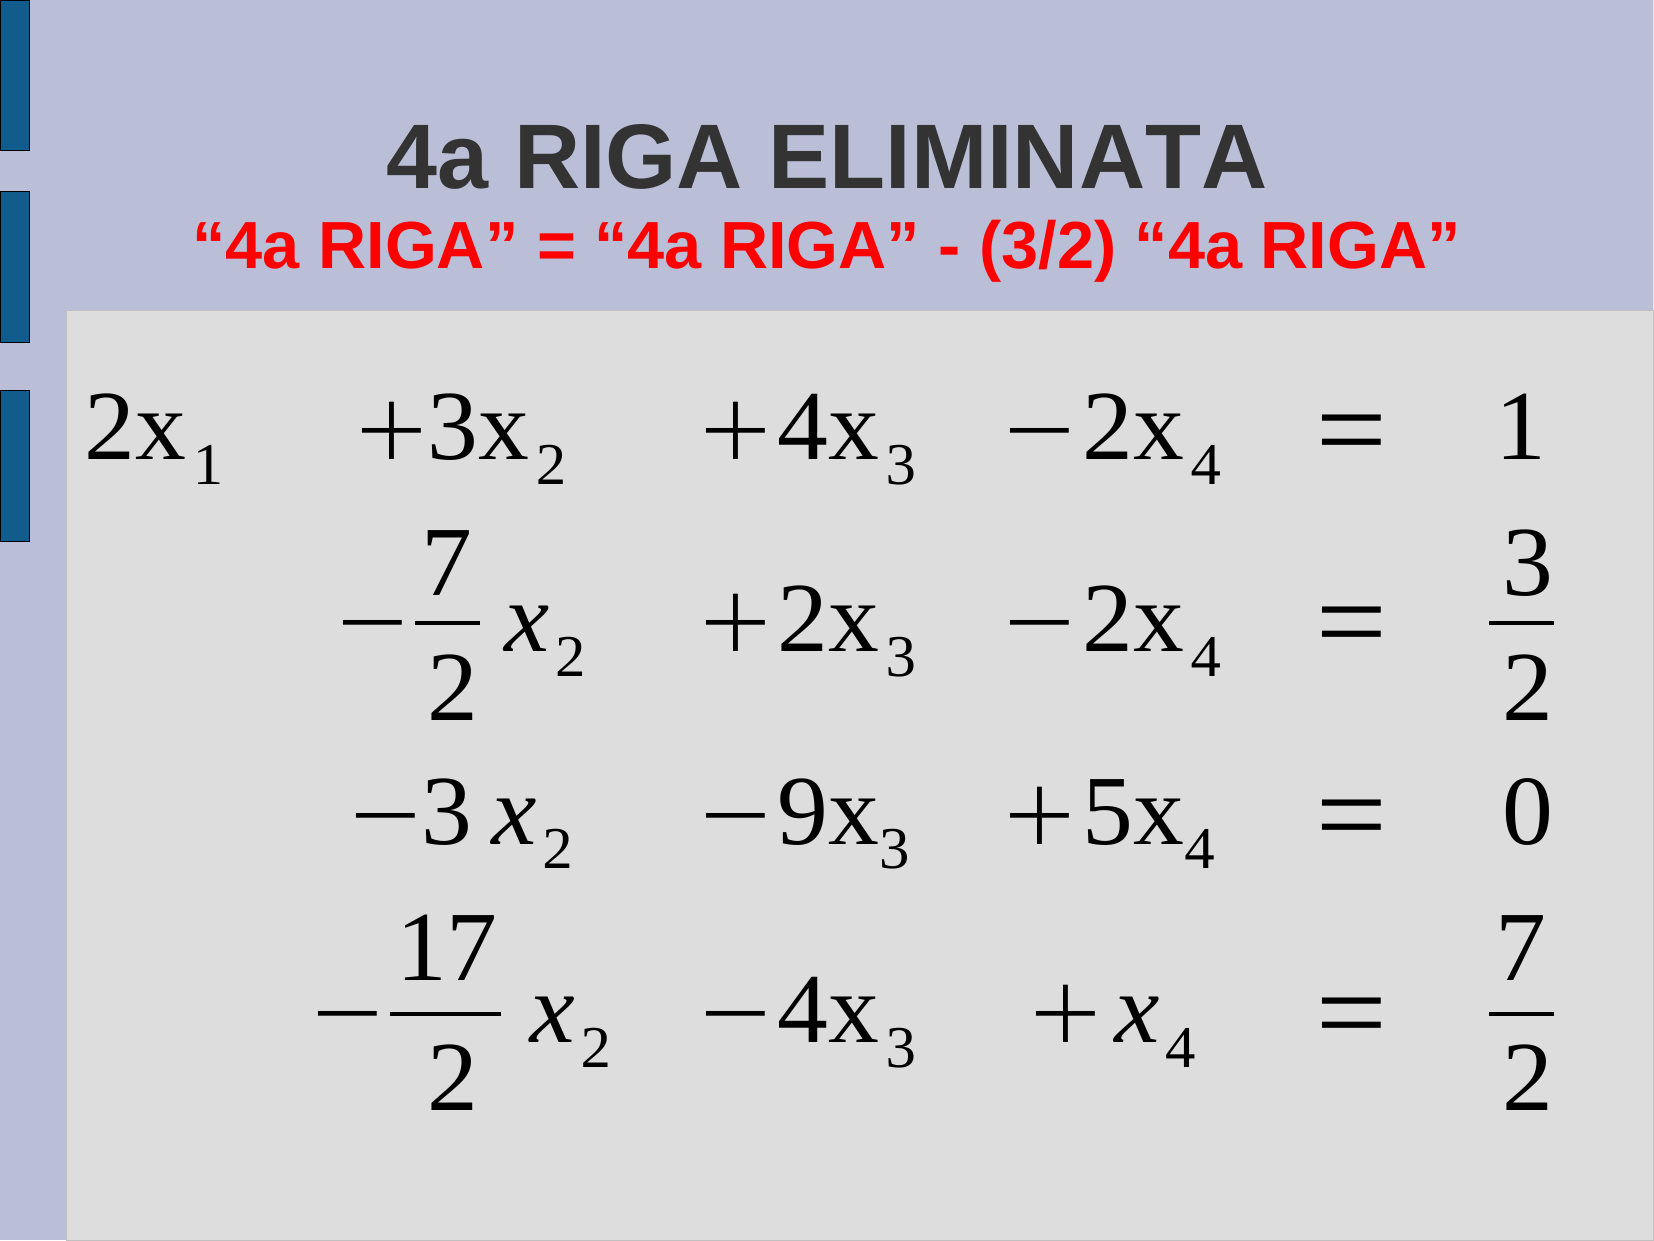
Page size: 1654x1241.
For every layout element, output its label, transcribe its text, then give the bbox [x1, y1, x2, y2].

title 4a RIGA ELIMINATA “4a RIGA” = “4a RIGA” - (3/2) “4a RIGA” [121, 98, 1534, 291]
chart [59, 360, 1585, 1133]
